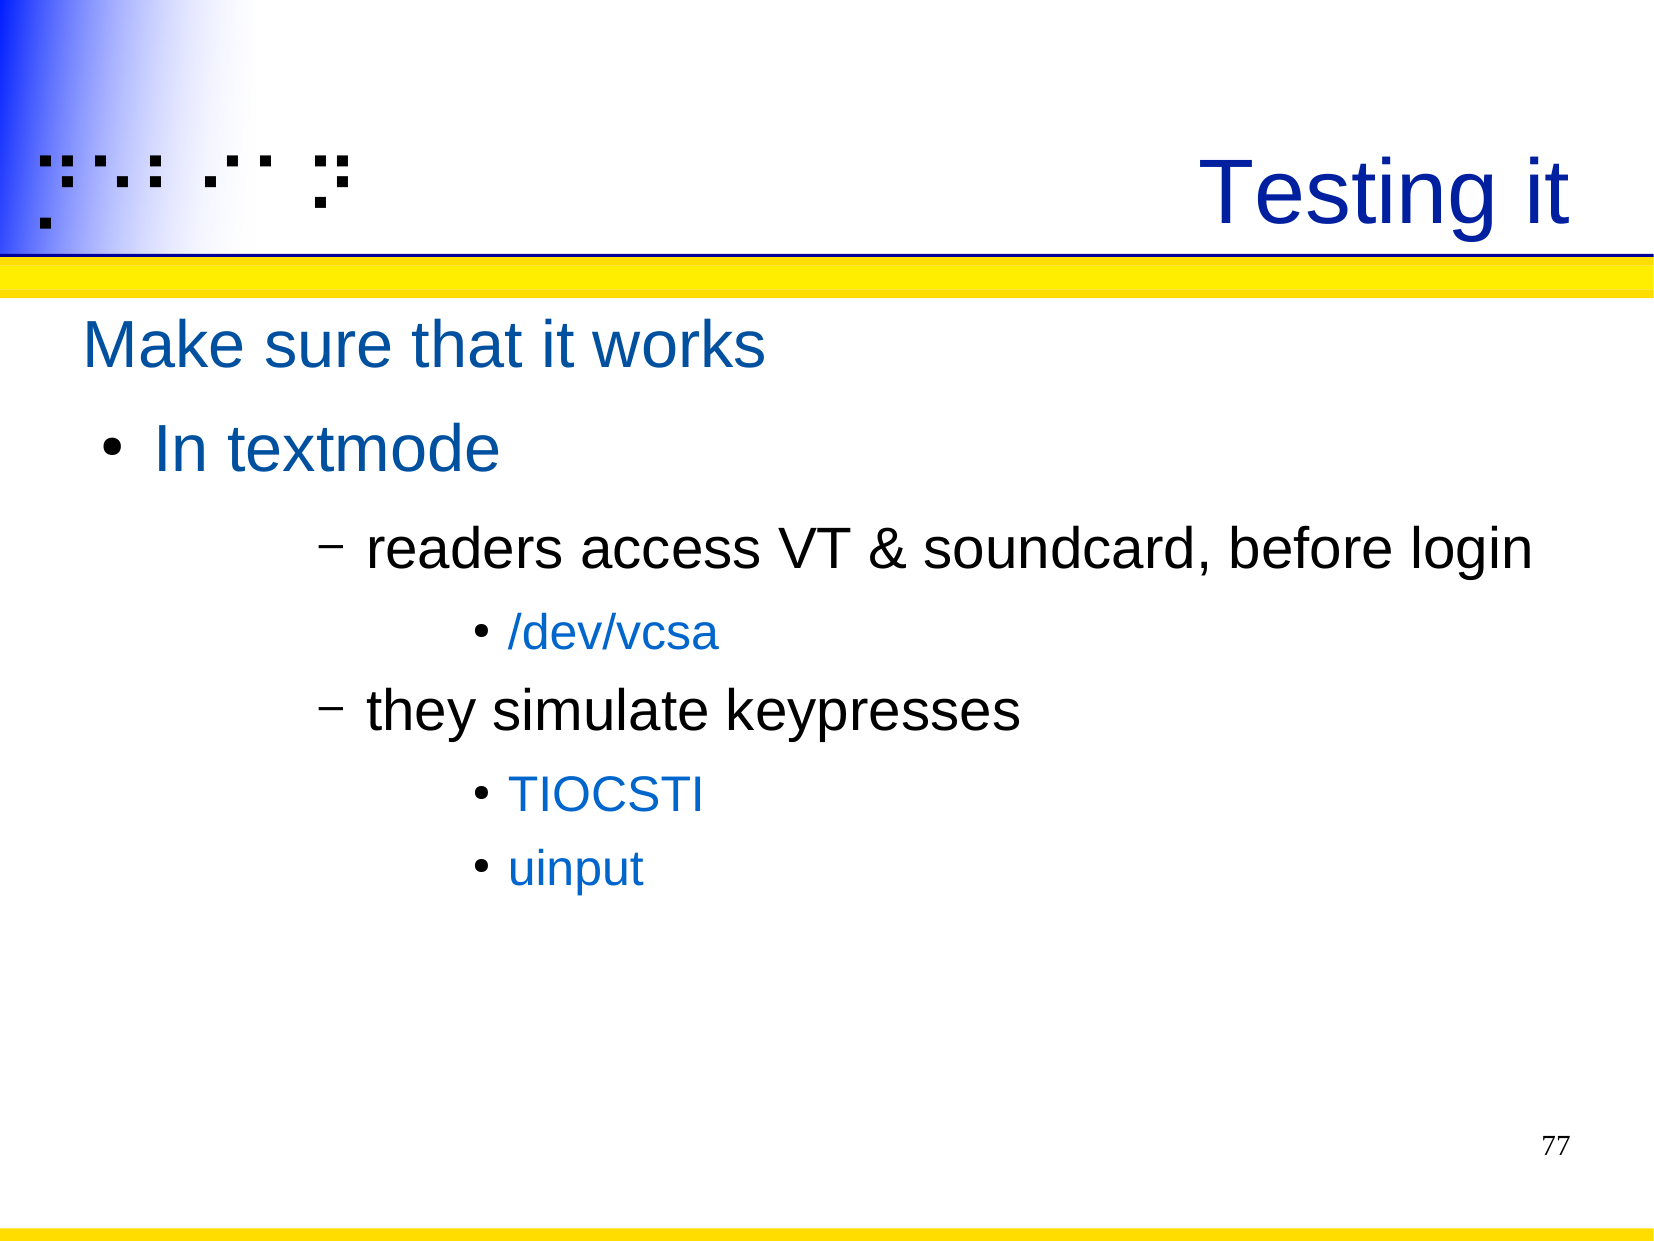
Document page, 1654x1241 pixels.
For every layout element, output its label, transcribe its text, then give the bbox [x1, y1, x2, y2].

list Make sure that it works In textmode readers access VT & soundcard, before login /dev/vcsa they simulate keypresses TIOCSTI uinput [82, 307, 1571, 1126]
title Testing it [372, 126, 1571, 257]
